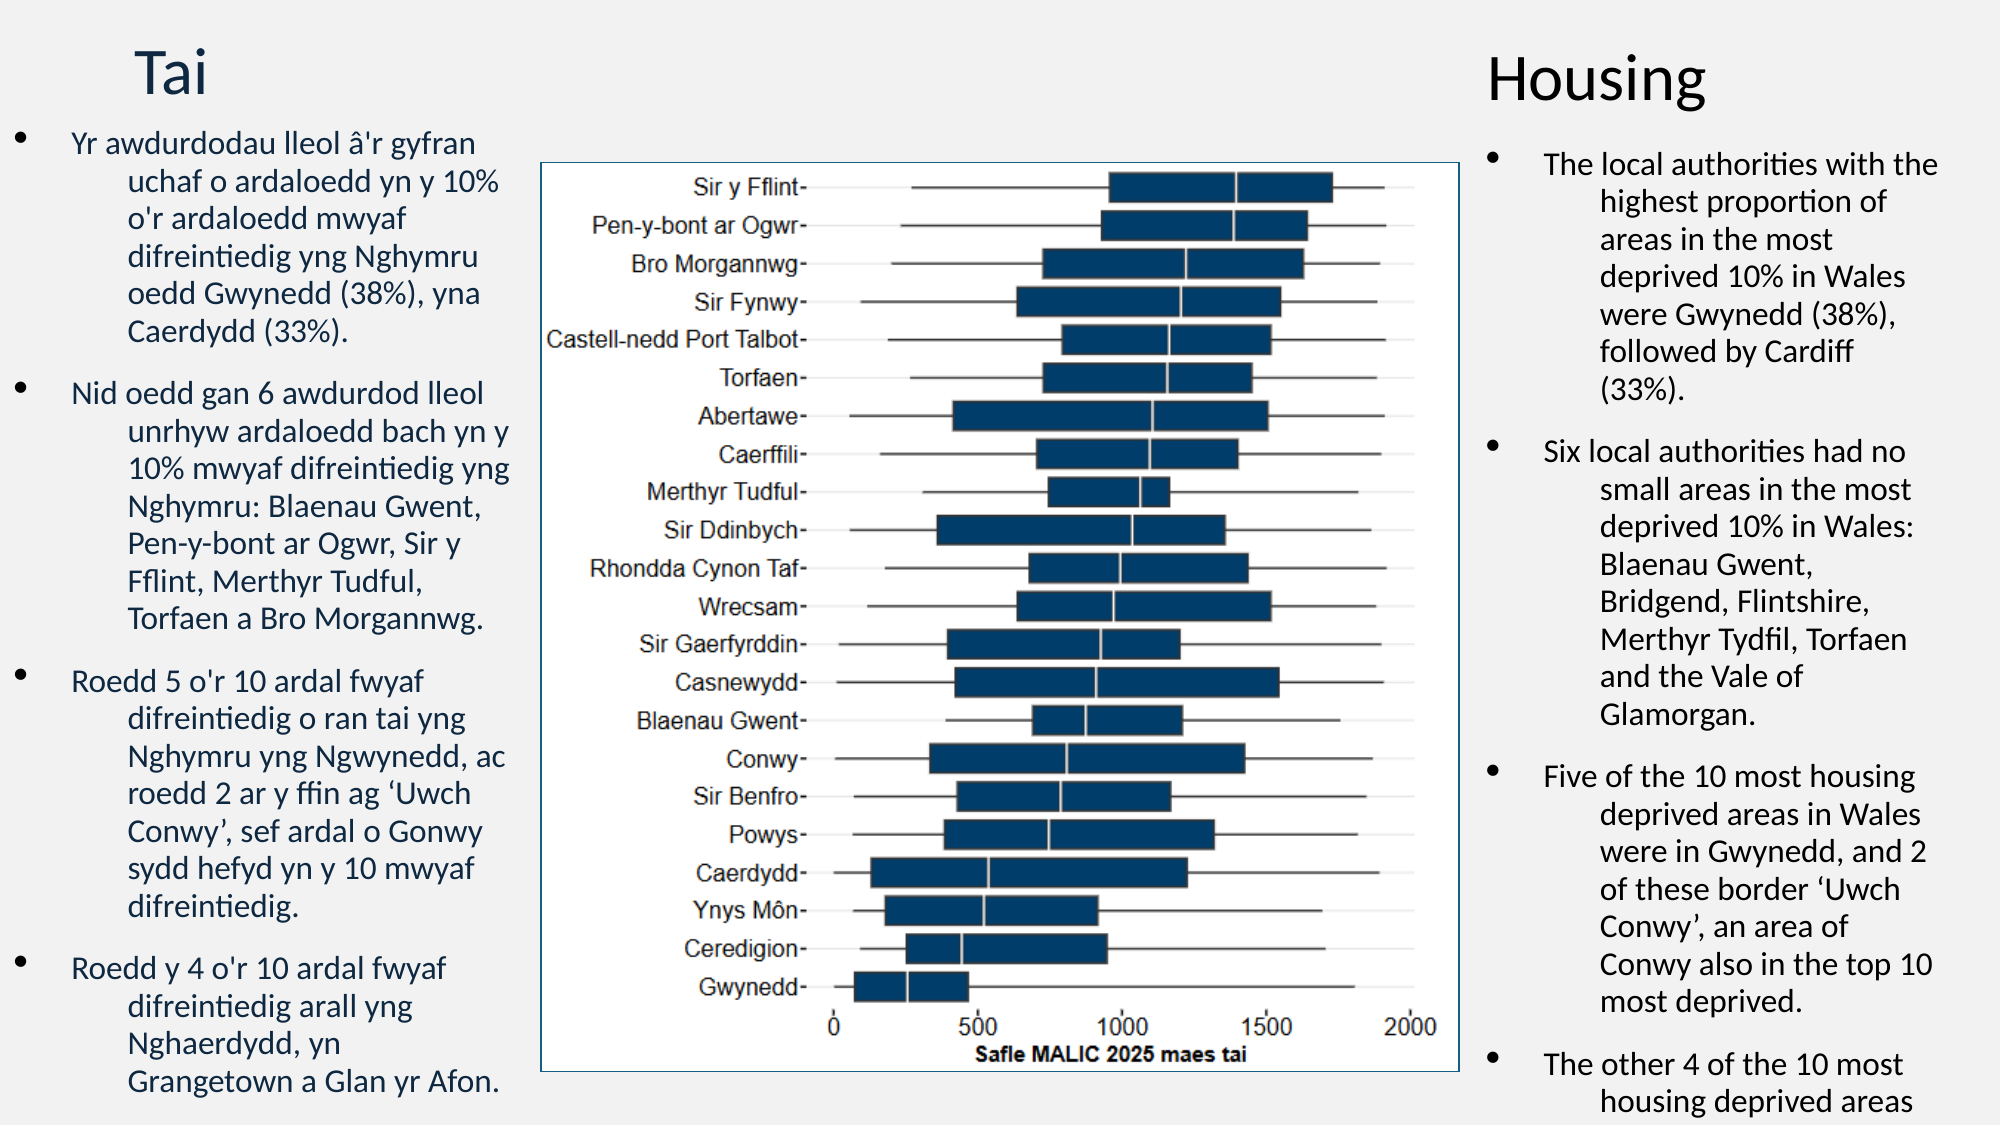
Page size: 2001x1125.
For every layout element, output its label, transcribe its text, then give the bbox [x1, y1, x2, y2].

text_box Tai [119, 20, 243, 117]
text_box Yr awdurdodau lleol â'r gyfran uchaf o ardaloedd yn y 10% o'r ardaloedd mwyaf difreintiedig yng Nghymru oedd Gwynedd (38%), yna Caerdydd (33%). Nid oedd gan 6 awdurdod lleol unrhyw ardaloedd bach yn y 10% mwyaf difreintiedig yng Nghymru: Blaenau Gwent, Pen-y-bont ar Ogwr, Sir y Fflint, Merthyr Tudful, Torfaen a Bro Morgannwg. Roedd 5 o'r 10 ardal fwyaf difreintiedig o ran tai yng Nghymru yng Ngwynedd, ac roedd 2 ar y ffin ag ‘Uwch Conwy’, sef ardal o Gonwy sydd hefyd yn y 10 mwyaf difreintiedig. Roedd y 4 o'r 10 ardal fwyaf difreintiedig arall yng Nghaerdydd, yn Grangetown a Glan yr Afon. [0, 116, 528, 1071]
text_box Housing [1472, 26, 1767, 122]
picture [542, 163, 1459, 1071]
text_box The local authorities with the highest proportion of areas in the most deprived 10% in Wales were Gwynedd (38%), followed by Cardiff (33%). Six local authorities had no small areas in the most deprived 10% in Wales: Blaenau Gwent, Bridgend, Flintshire, Merthyr Tydfil, Torfaen and the Vale of Glamorgan. Five of the 10 most housing deprived areas in Wales were in Gwynedd, and 2 of these border ‘Uwch Conwy’, an area of Conwy also in the top 10 most deprived. The other 4 of the 10 most housing deprived areas were in Cardiff, in Grangetown and Riverside. [1472, 136, 1955, 1071]
